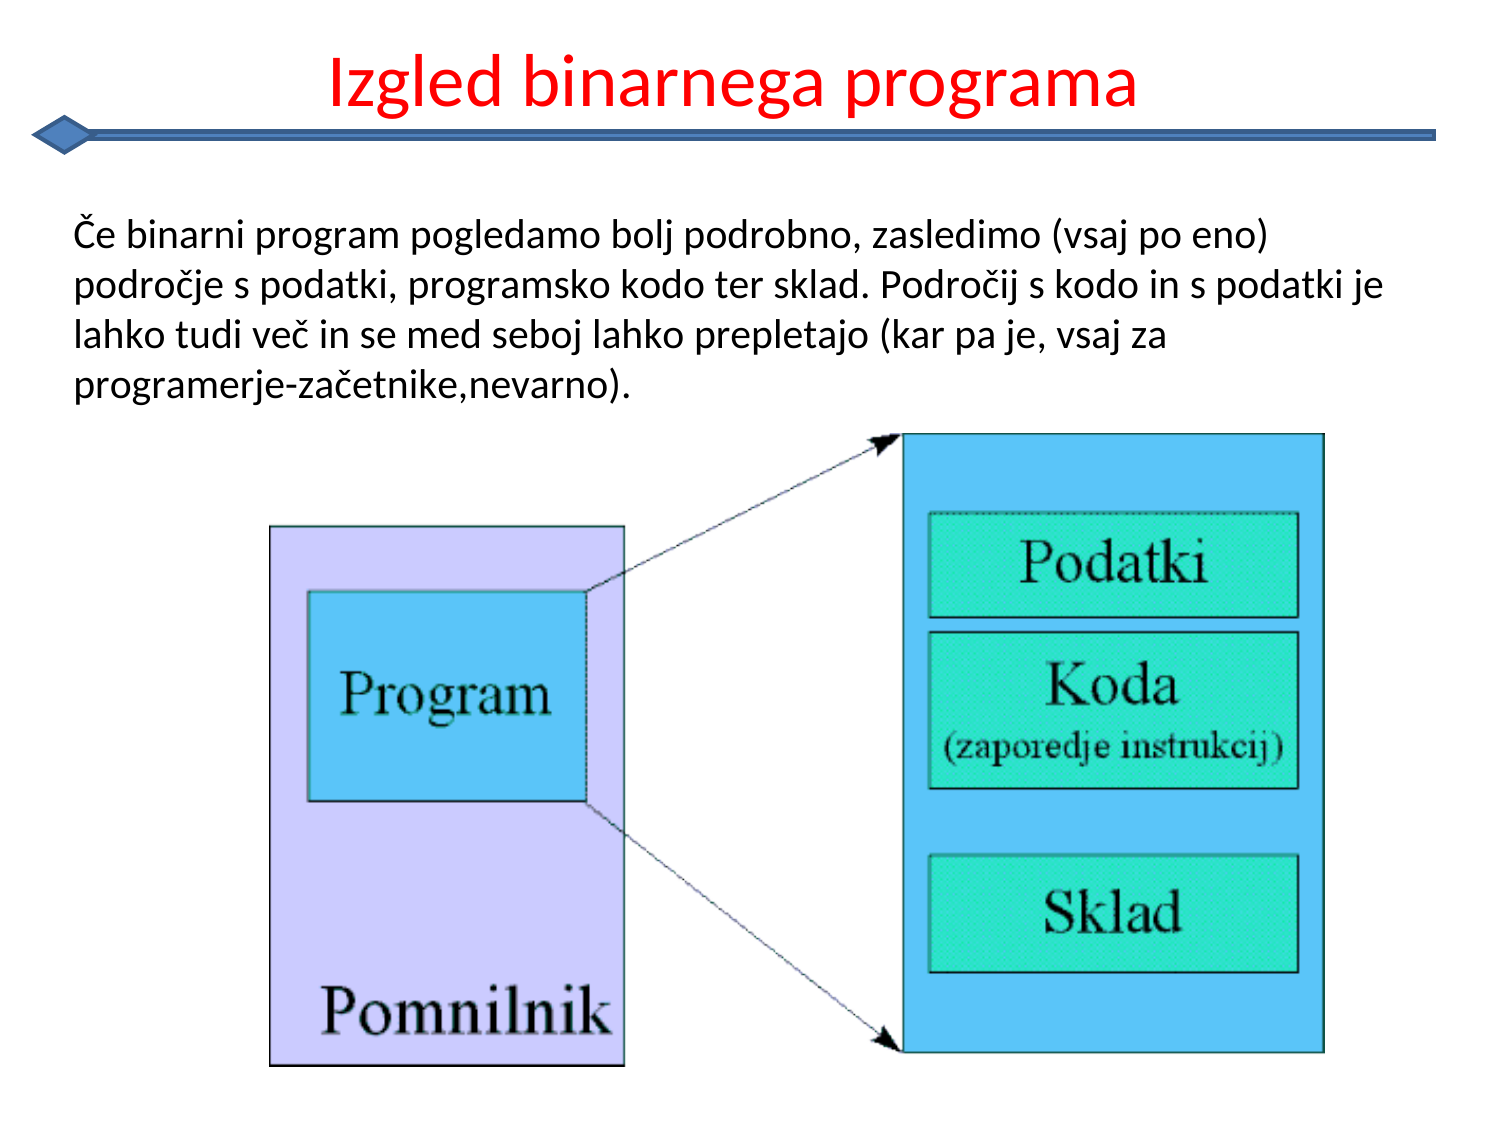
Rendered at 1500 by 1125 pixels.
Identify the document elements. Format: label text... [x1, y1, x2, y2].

title Izgled binarnega programa [58, 0, 1409, 153]
text_box Če binarni program pogledamo bolj podrobno, zasledimo (vsaj po eno) področje s podatki, programsko kodo ter sklad. Področij s kodo in s podatki je lahko tudi več in se med seboj lahko prepletajo (kar pa je, vsaj za programerje-začetnike,nevarno). [58, 199, 1407, 465]
picture [269, 433, 1325, 1067]
